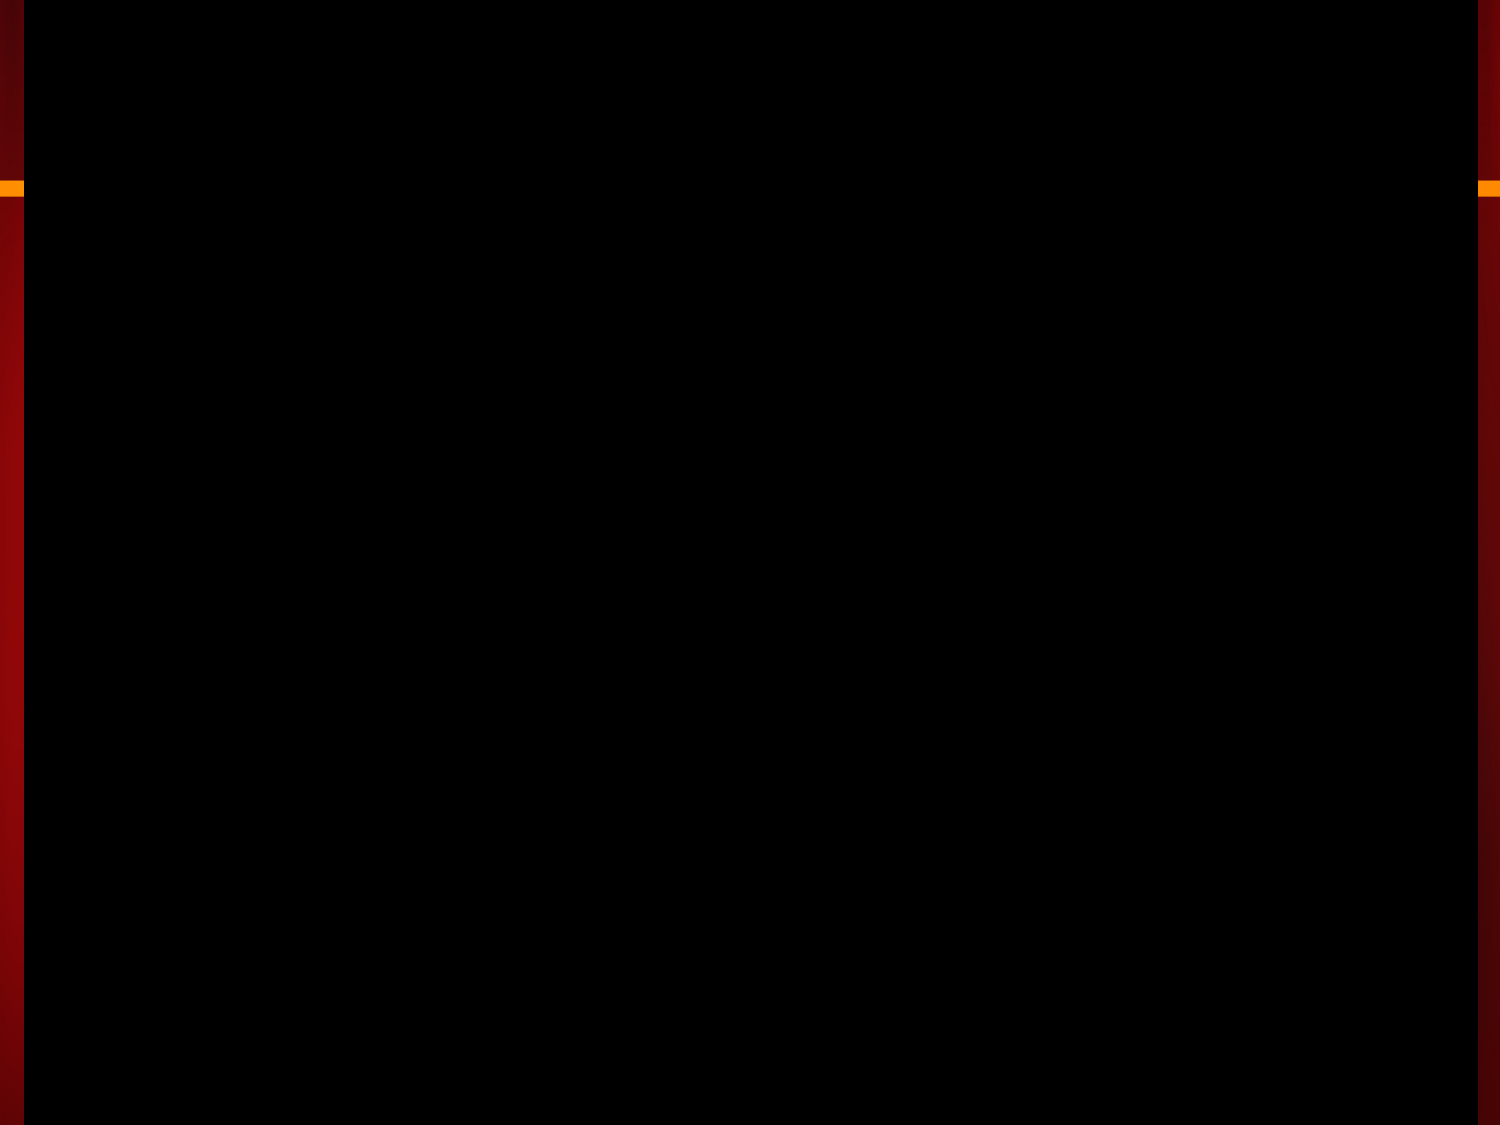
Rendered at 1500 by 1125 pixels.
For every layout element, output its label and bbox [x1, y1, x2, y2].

text_box [23, 0, 1479, 1125]
picture [1479, 0, 1500, 1125]
picture [0, 0, 23, 1125]
